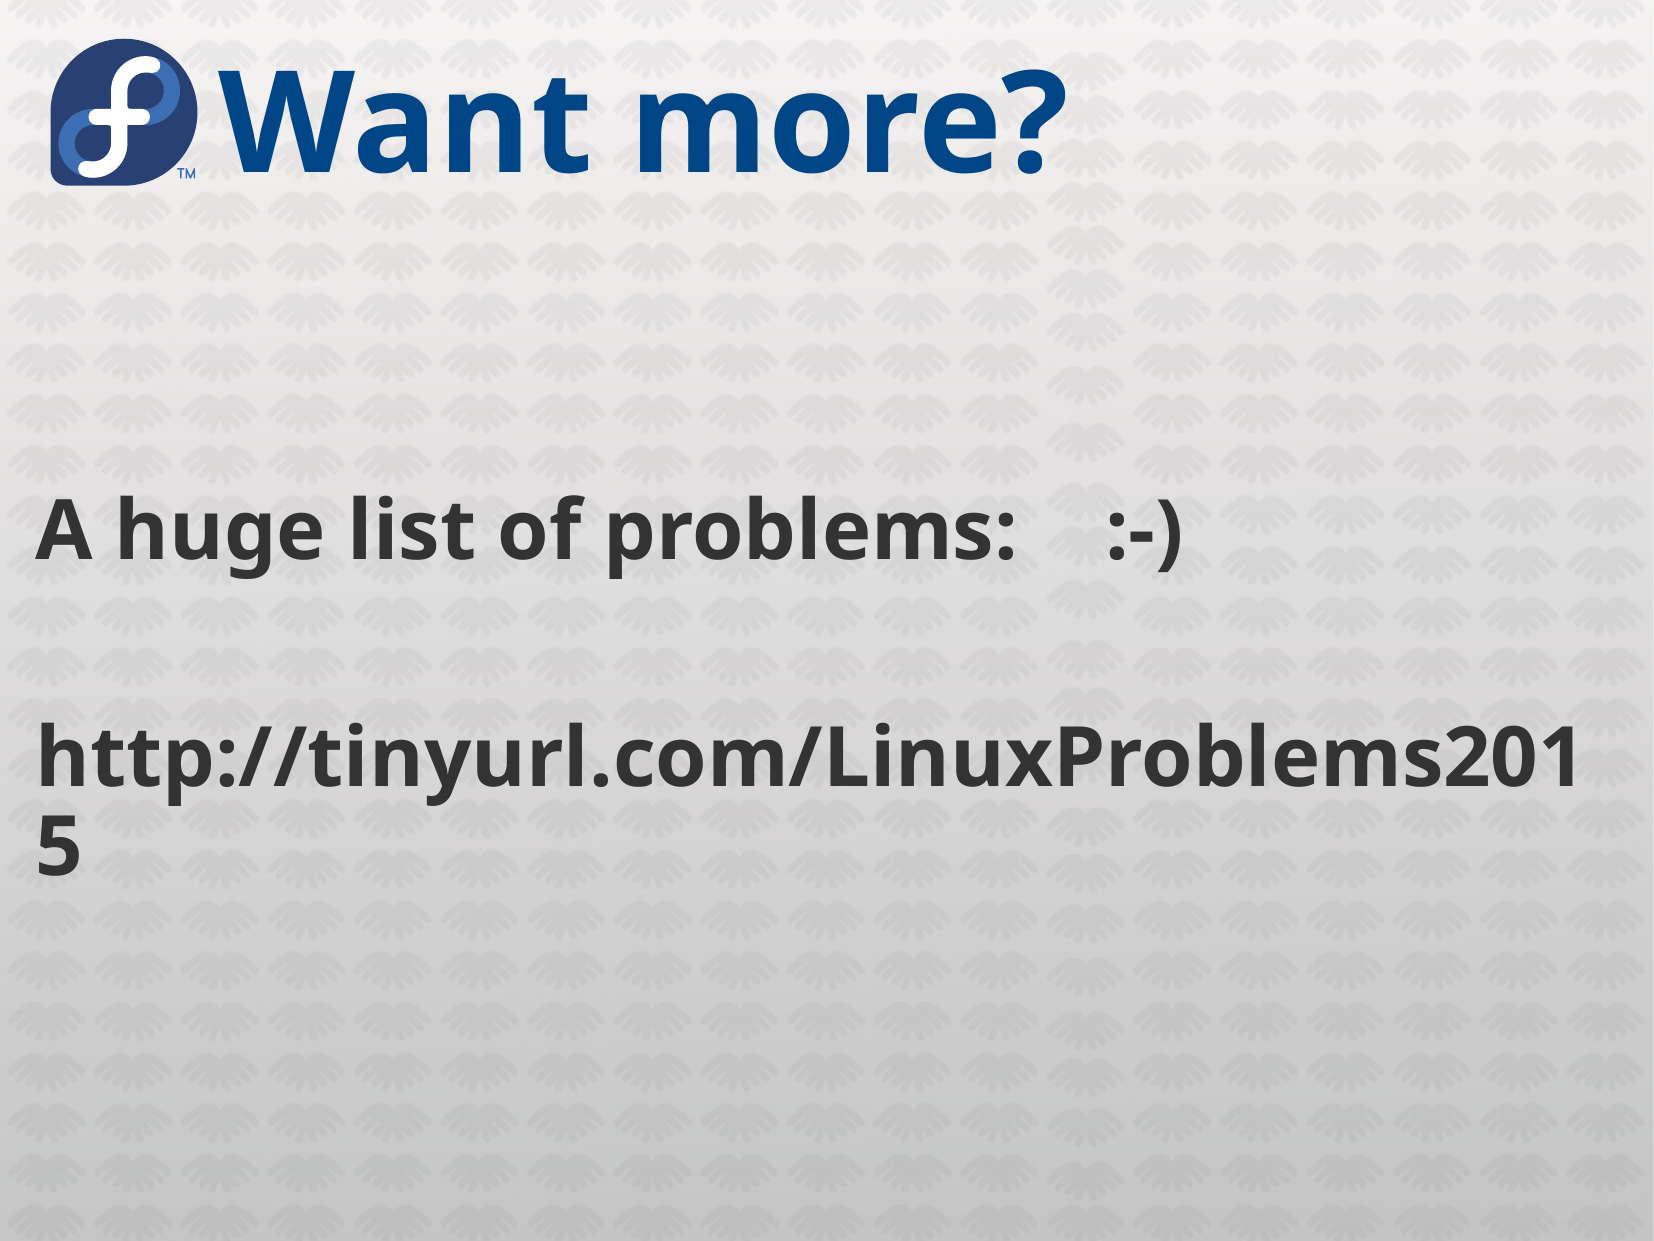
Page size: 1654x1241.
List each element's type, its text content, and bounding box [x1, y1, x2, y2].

title Want more? [272, 23, 1654, 213]
picture [0, 0, 1654, 1241]
text_box A huge list of problems: :-) http://tinyurl.com/LinuxProblems2015 [35, 237, 1619, 1158]
